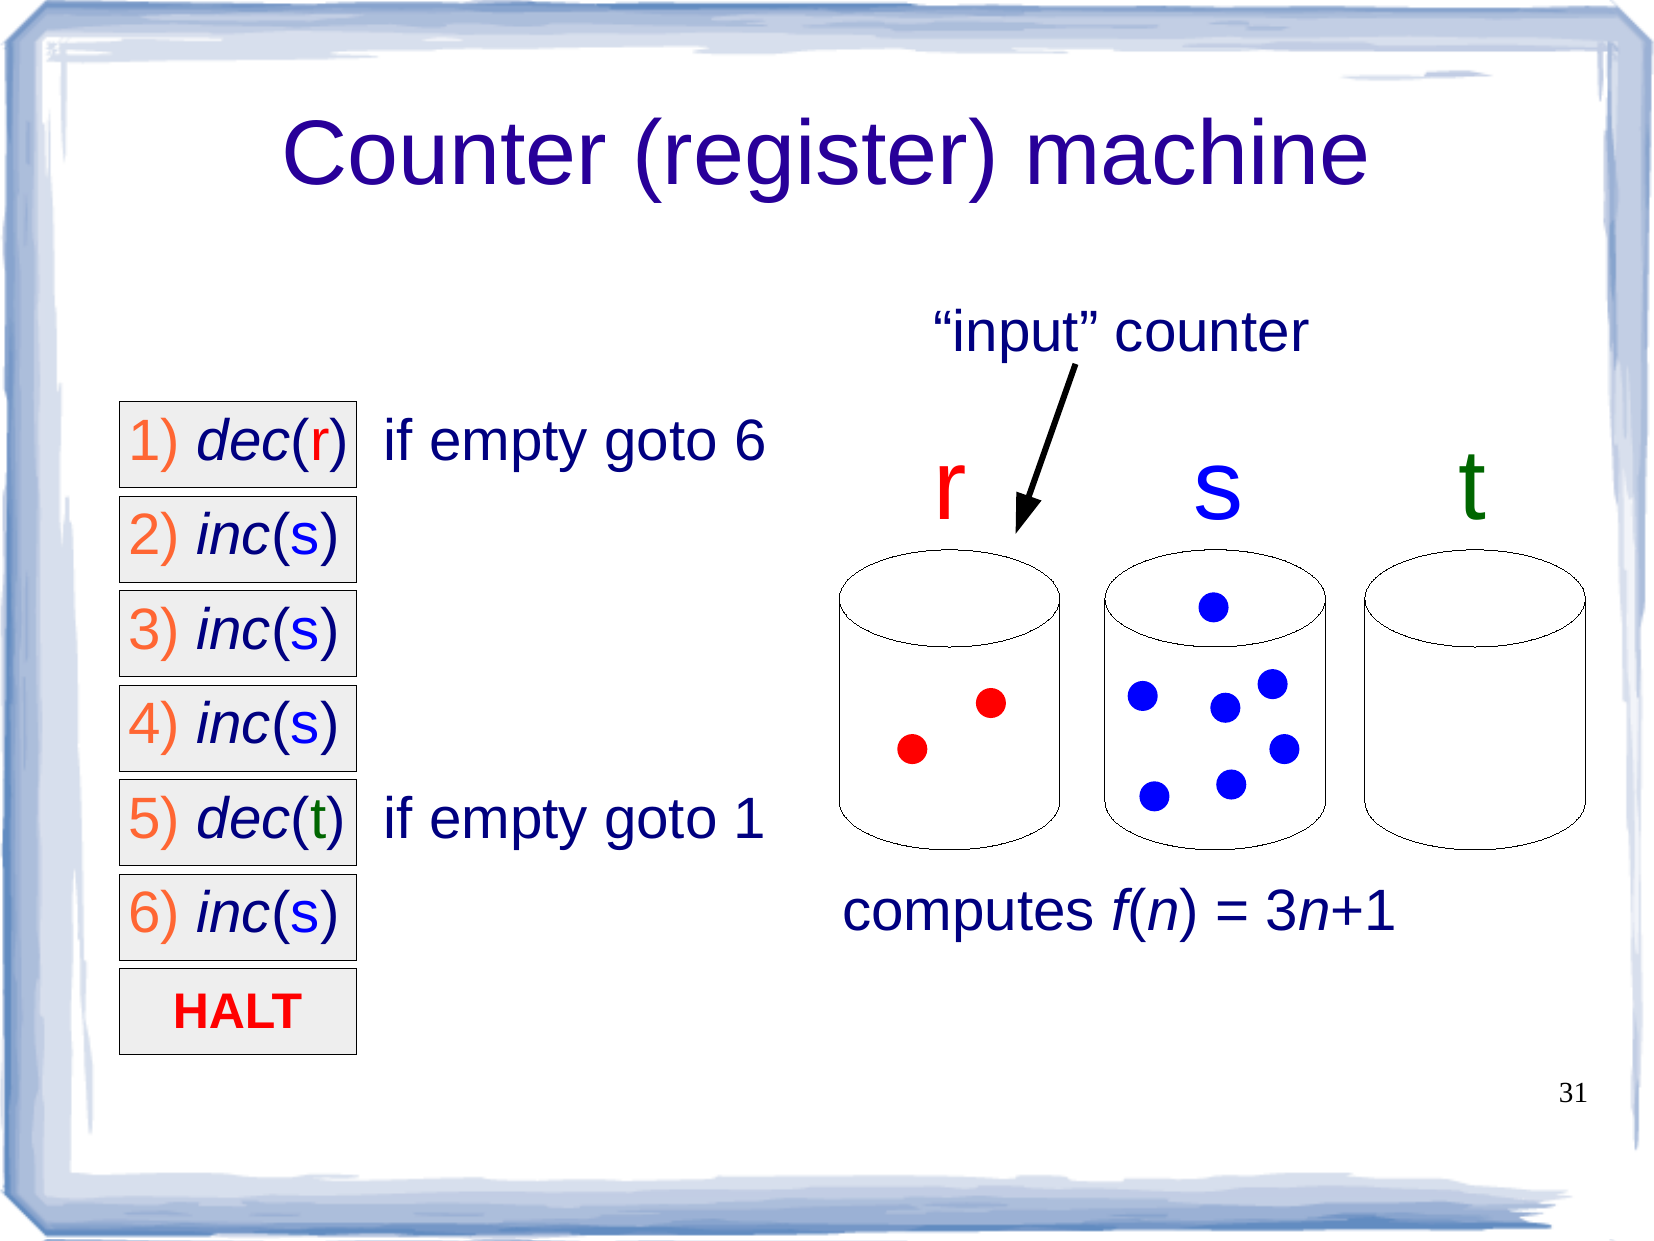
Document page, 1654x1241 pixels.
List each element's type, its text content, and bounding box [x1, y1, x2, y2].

title Counter (register) machine [82, 49, 1571, 257]
text_box [1198, 592, 1229, 623]
text_box volume / (#A•#B) [1104, 549, 1326, 647]
text_box if empty goto 1 [383, 786, 774, 852]
text_box r [933, 429, 983, 542]
text_box HALT [119, 968, 357, 1055]
text_box [119, 947, 357, 961]
text_box t [1458, 429, 1509, 542]
picture [0, 0, 1654, 1241]
text_box volume / (#A•#B) [1364, 549, 1586, 648]
text_box computes f(n) = 3n+1 [842, 878, 1414, 944]
text_box “input” counter [933, 298, 1344, 364]
text_box [1104, 600, 1326, 850]
text_box if empty goto 6 [383, 408, 774, 474]
text_box s [1193, 429, 1243, 542]
text_box [1364, 600, 1586, 850]
text_box [839, 604, 1060, 850]
list dec(r) inc(s) inc(s) inc(s) dec(t) inc(s) [110, 312, 734, 947]
text_box volume / (#A•#B) [839, 549, 1060, 648]
